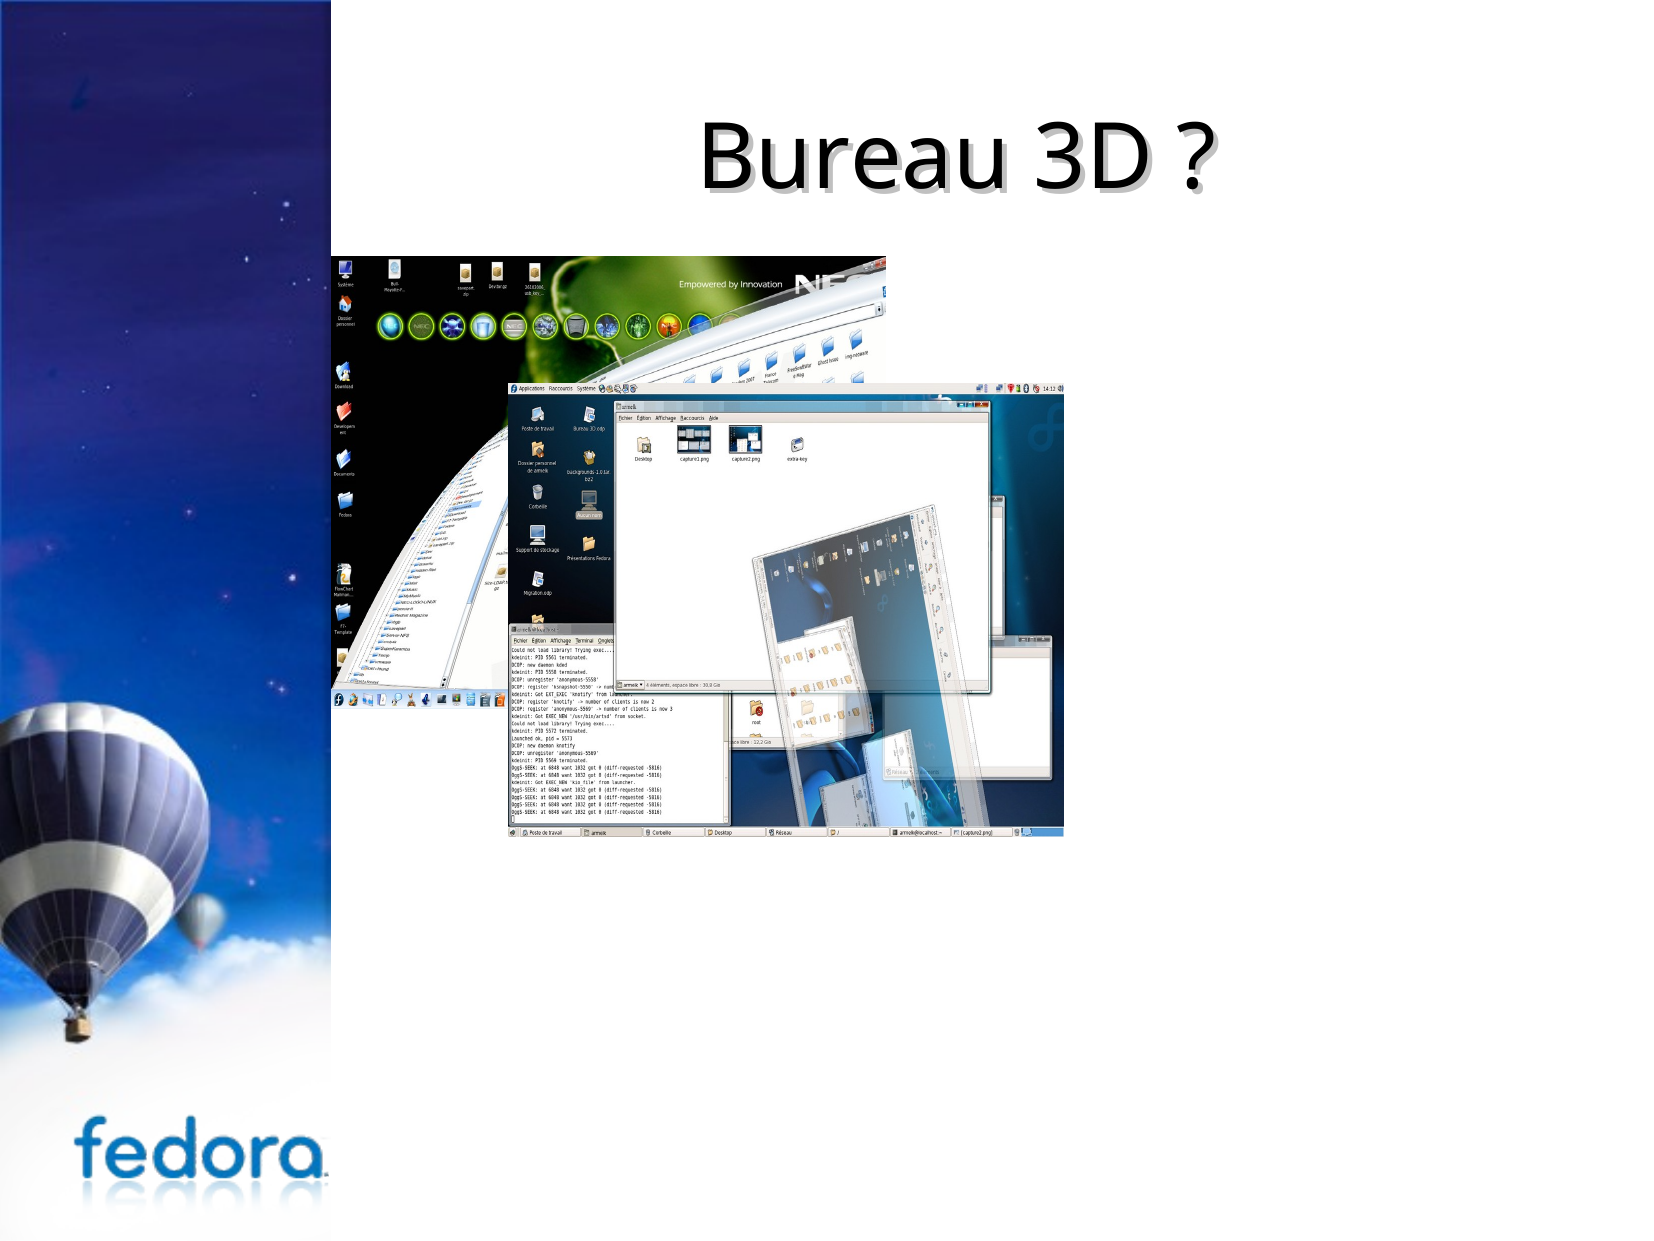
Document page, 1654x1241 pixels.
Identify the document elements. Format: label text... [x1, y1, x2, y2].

title Bureau 3D ? [331, 49, 1571, 257]
picture [1006, 404, 1012, 411]
picture [0, 0, 1064, 1241]
